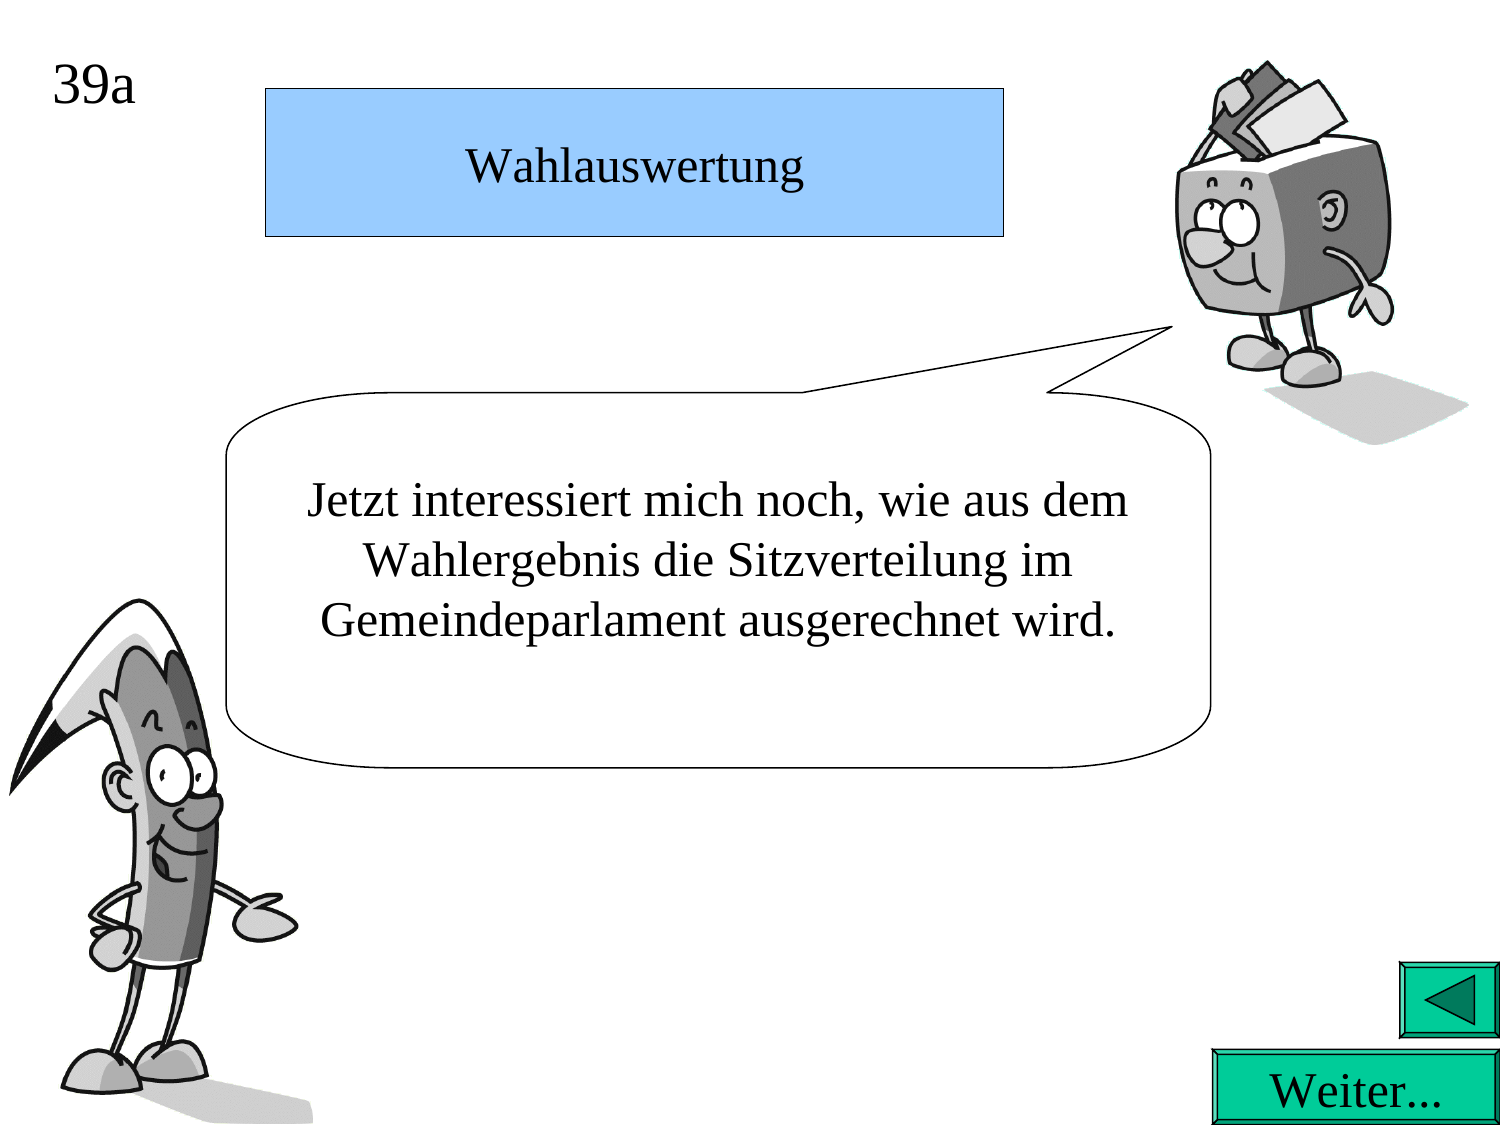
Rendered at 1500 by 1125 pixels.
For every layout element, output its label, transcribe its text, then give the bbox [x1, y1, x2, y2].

text_box Wahlauswertung [265, 88, 1004, 237]
picture [1159, 54, 1469, 445]
text_box 39a [37, 37, 175, 138]
picture [2, 585, 313, 1124]
text_box Weiter... [1218, 1055, 1495, 1119]
text_box Jetzt interessiert mich noch, wie aus dem Wahlergebnis die Sitzverteilung im Gemeindeparlament ausgerechnet wird. [226, 328, 1211, 768]
